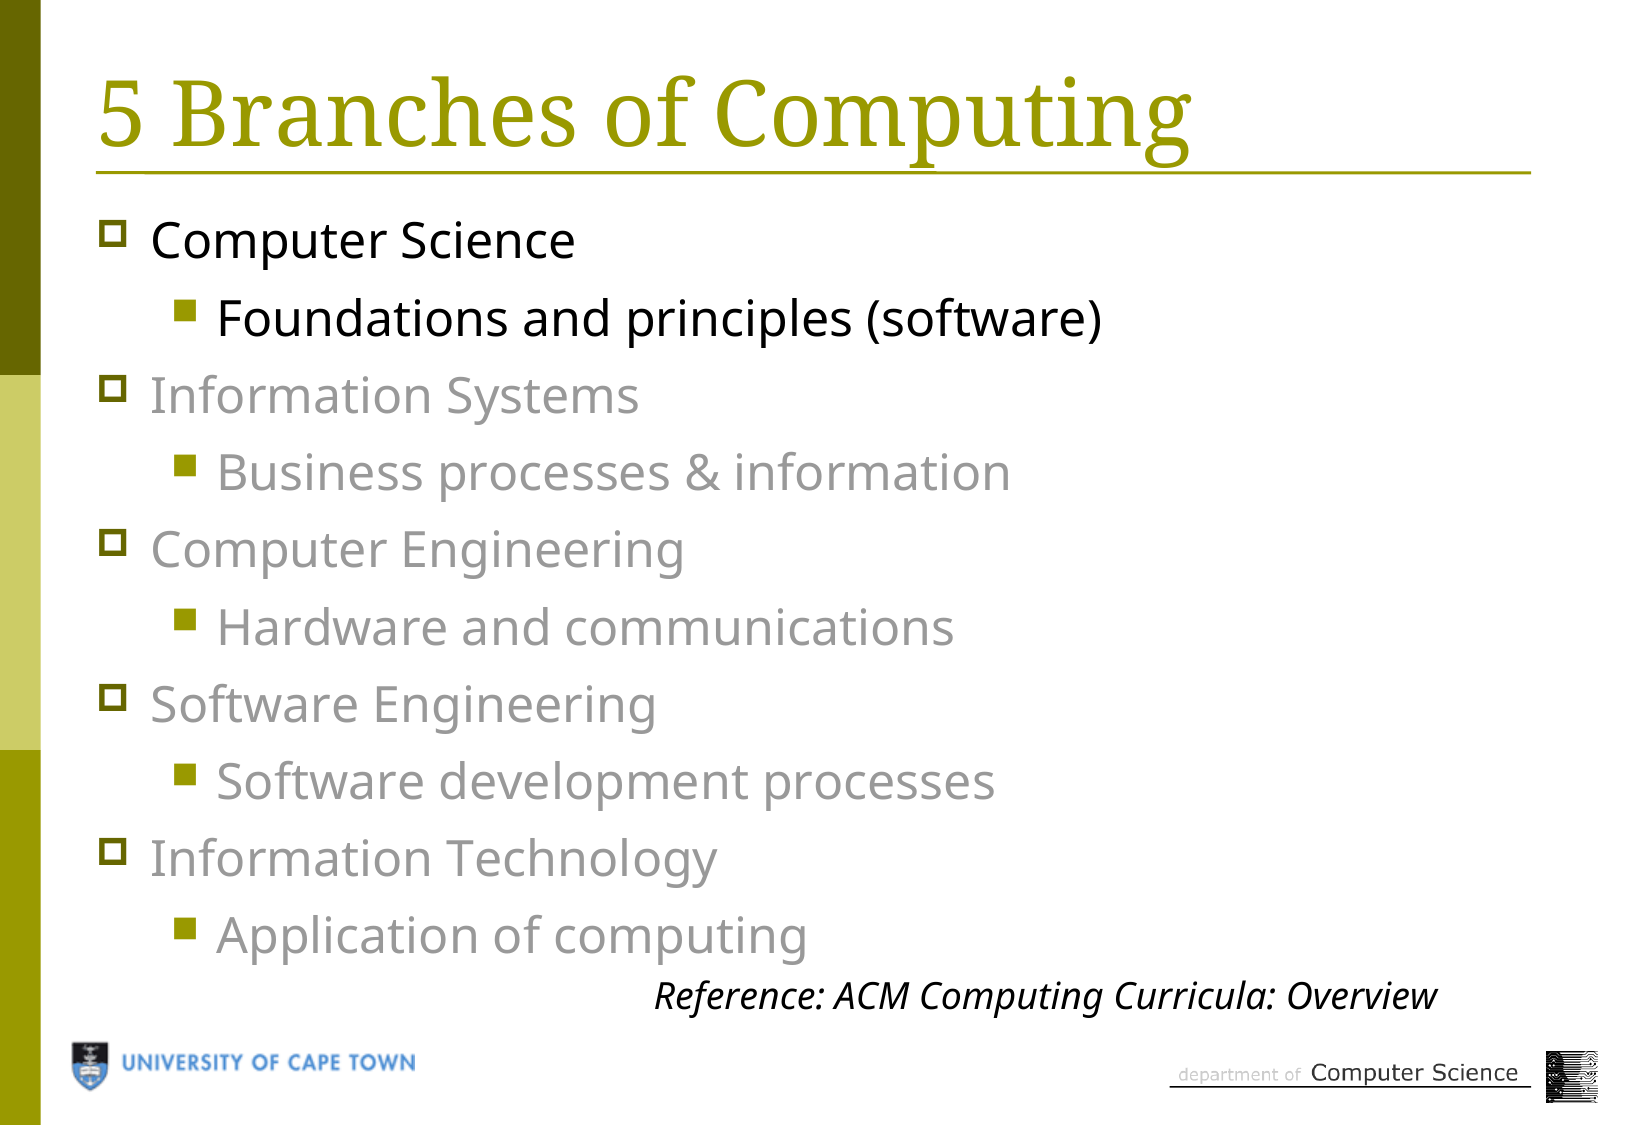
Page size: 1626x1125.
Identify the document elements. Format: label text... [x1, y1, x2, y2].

text_box Reference: ACM Computing Curricula: Overview [638, 964, 1453, 1025]
title 5 Branches of Computing [81, 38, 1544, 173]
picture [61, 1024, 415, 1103]
picture [1546, 1051, 1598, 1103]
list Computer Science Foundations and principles (software) Information Systems Business processes & information Computer Engineering Hardware and communications Software Engineering Software development processes Information Technology Application of computing [81, 196, 1544, 1006]
picture [1169, 1043, 1532, 1091]
